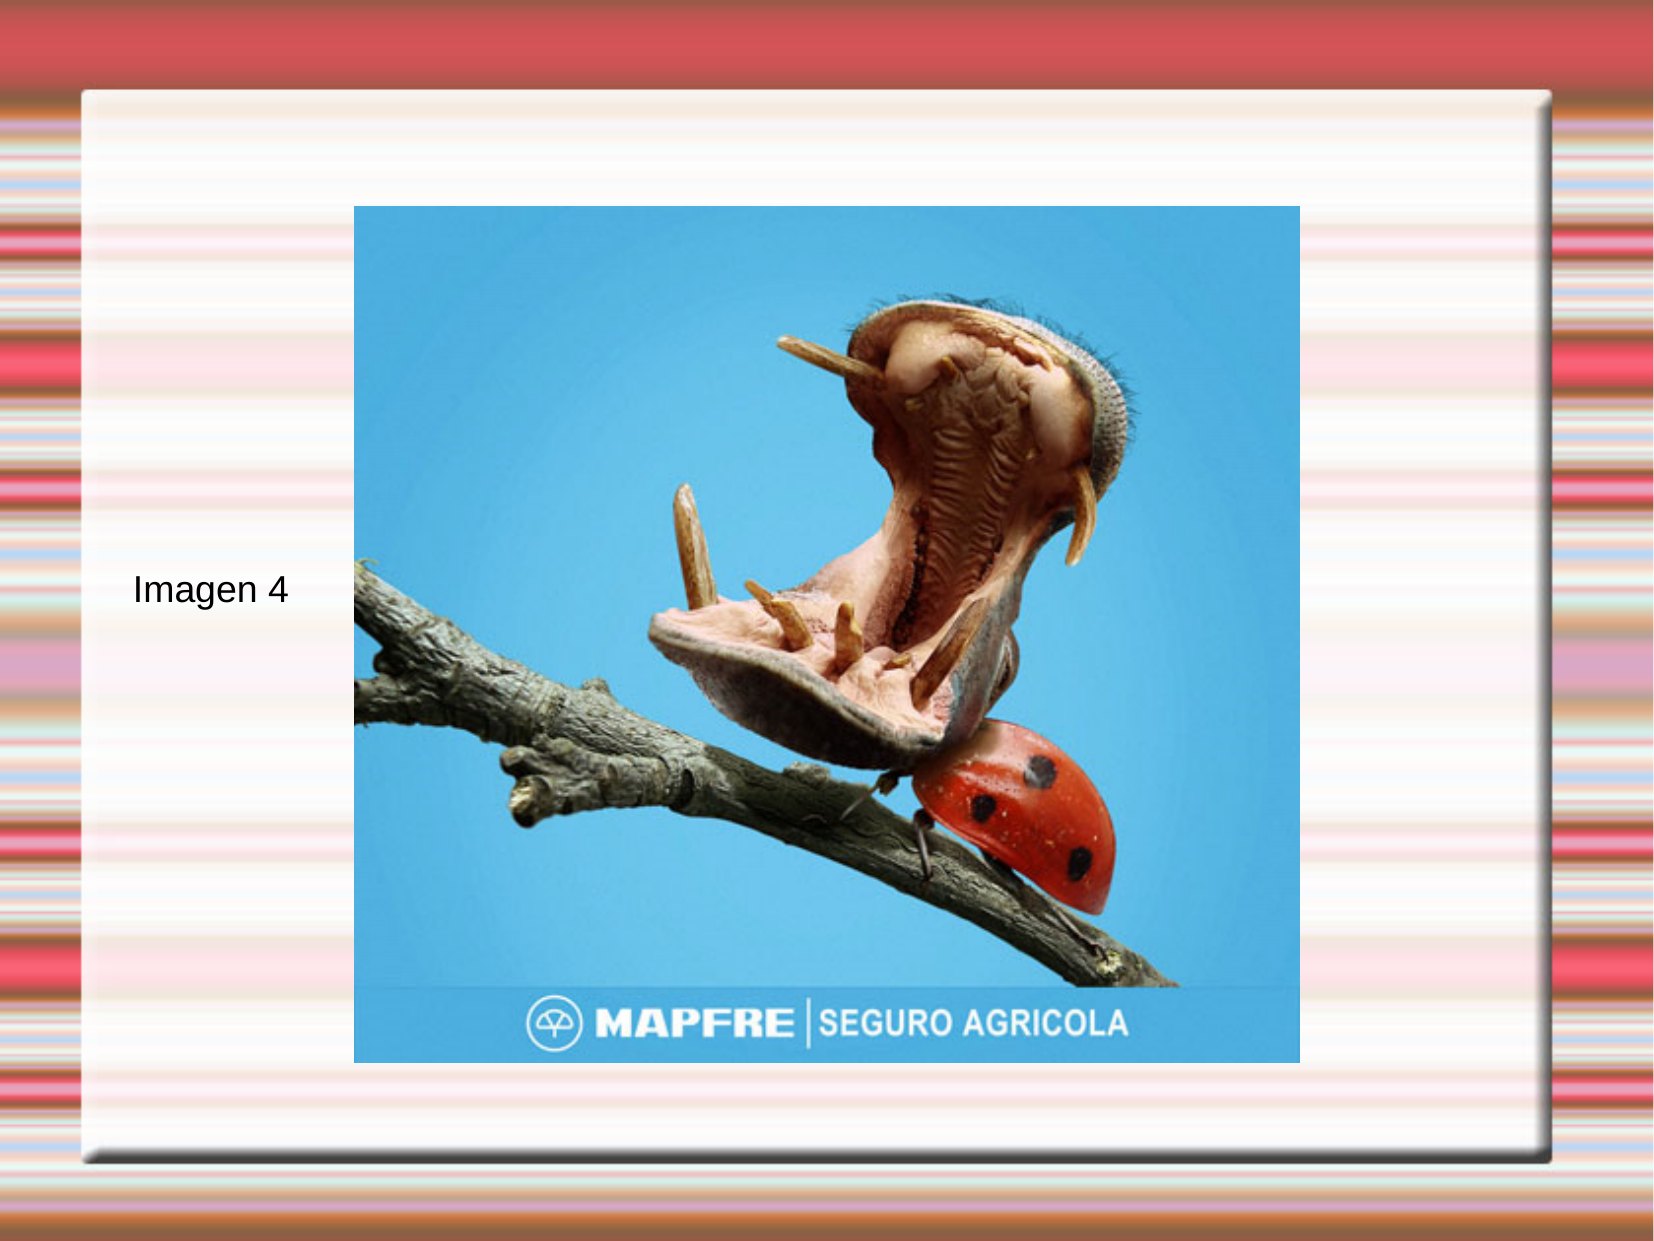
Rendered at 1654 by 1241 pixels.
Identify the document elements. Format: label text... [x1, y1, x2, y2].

text_box Imagen 4 [118, 561, 355, 618]
picture [0, 0, 1654, 1241]
